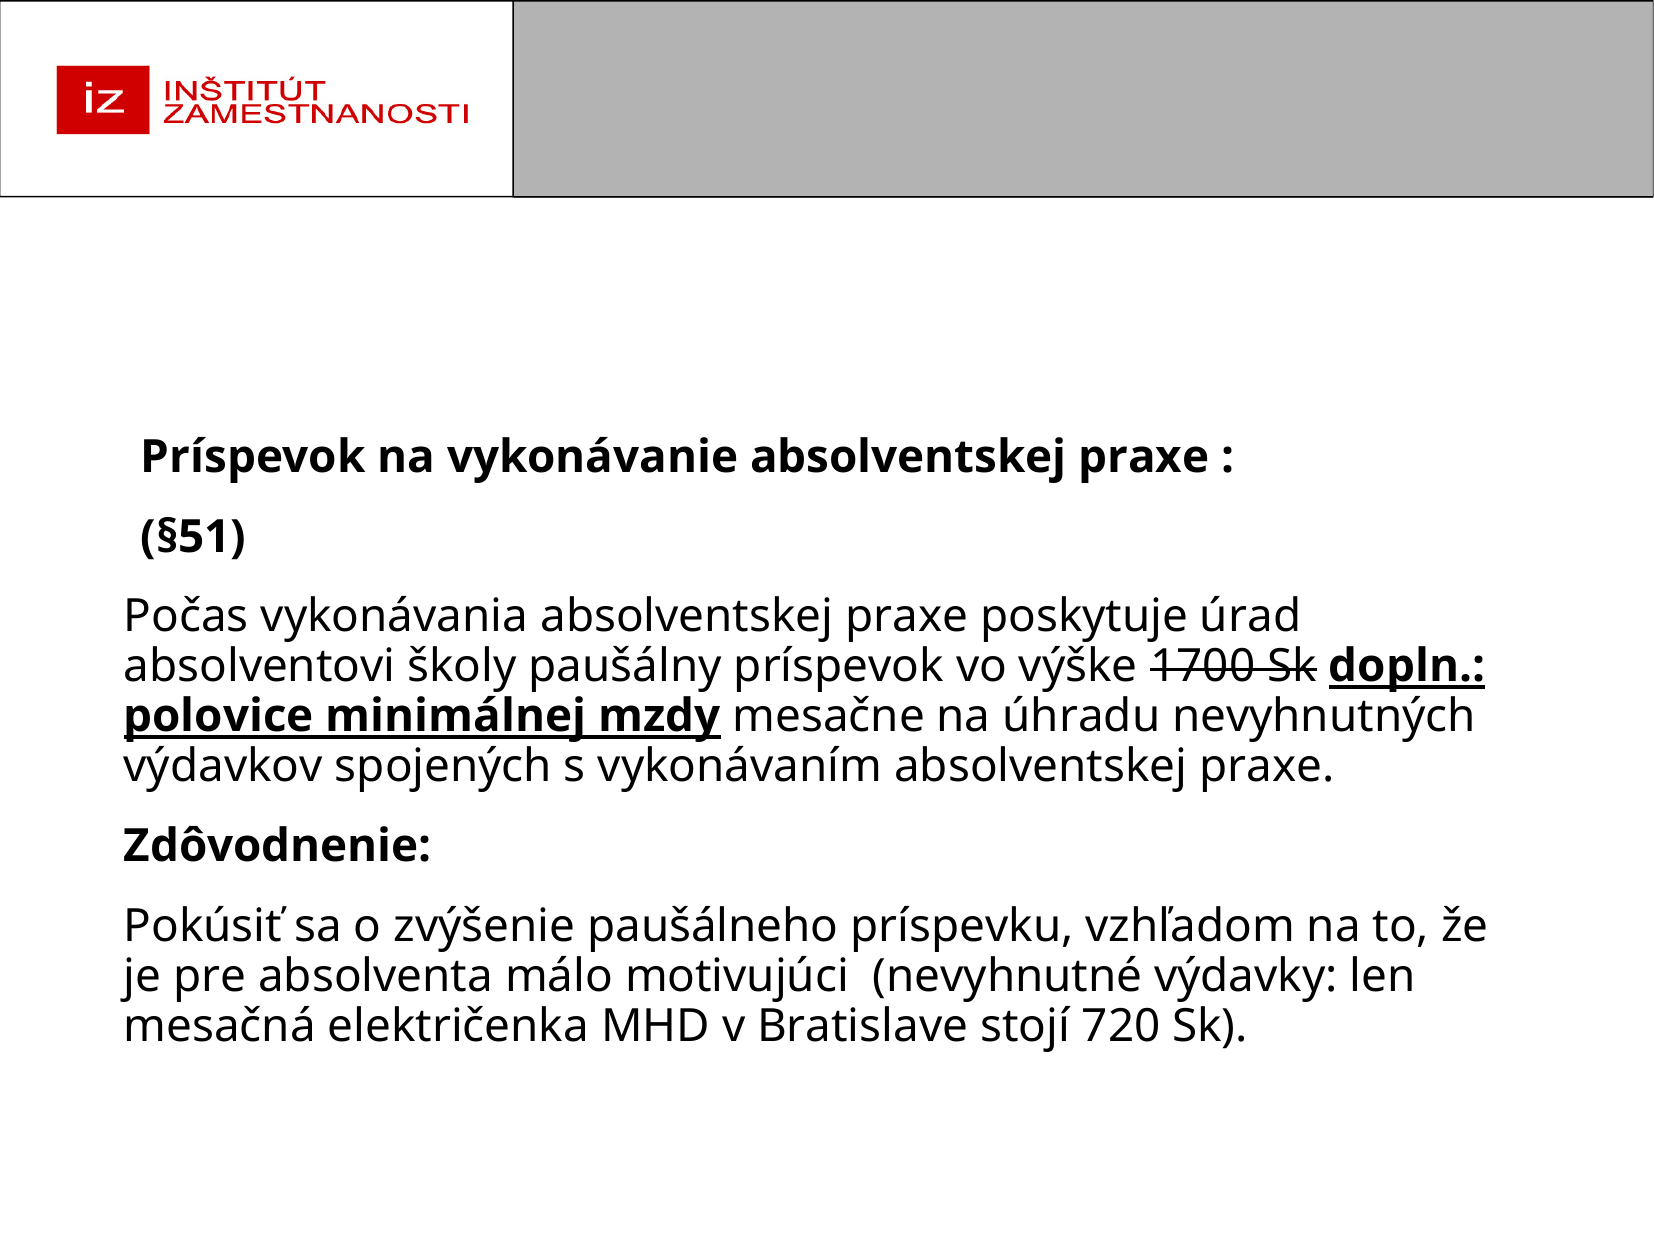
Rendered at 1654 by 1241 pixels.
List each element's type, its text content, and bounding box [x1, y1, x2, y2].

picture [5, 6, 513, 190]
text_box [0, 0, 1654, 197]
list Príspevok na vykonávanie absolventskej praxe : (§51) Počas vykonávania absolventskej praxe poskytuje úrad absolventovi školy paušálny príspevok vo výške 1700 Sk dopln.: polovice minimálnej mzdy mesačne na úhradu nevyhnutných výdavkov spojených s vykonávaním absolventskej praxe. Zdôvodnenie: Pokúsiť sa o zvýšenie paušálneho príspevku, vzhľadom na to, že je pre absolventa málo motivujúci (nevyhnutné výdavky: len mesačná električenka MHD v Bratislave stojí 720 Sk). [123, 340, 1536, 1123]
